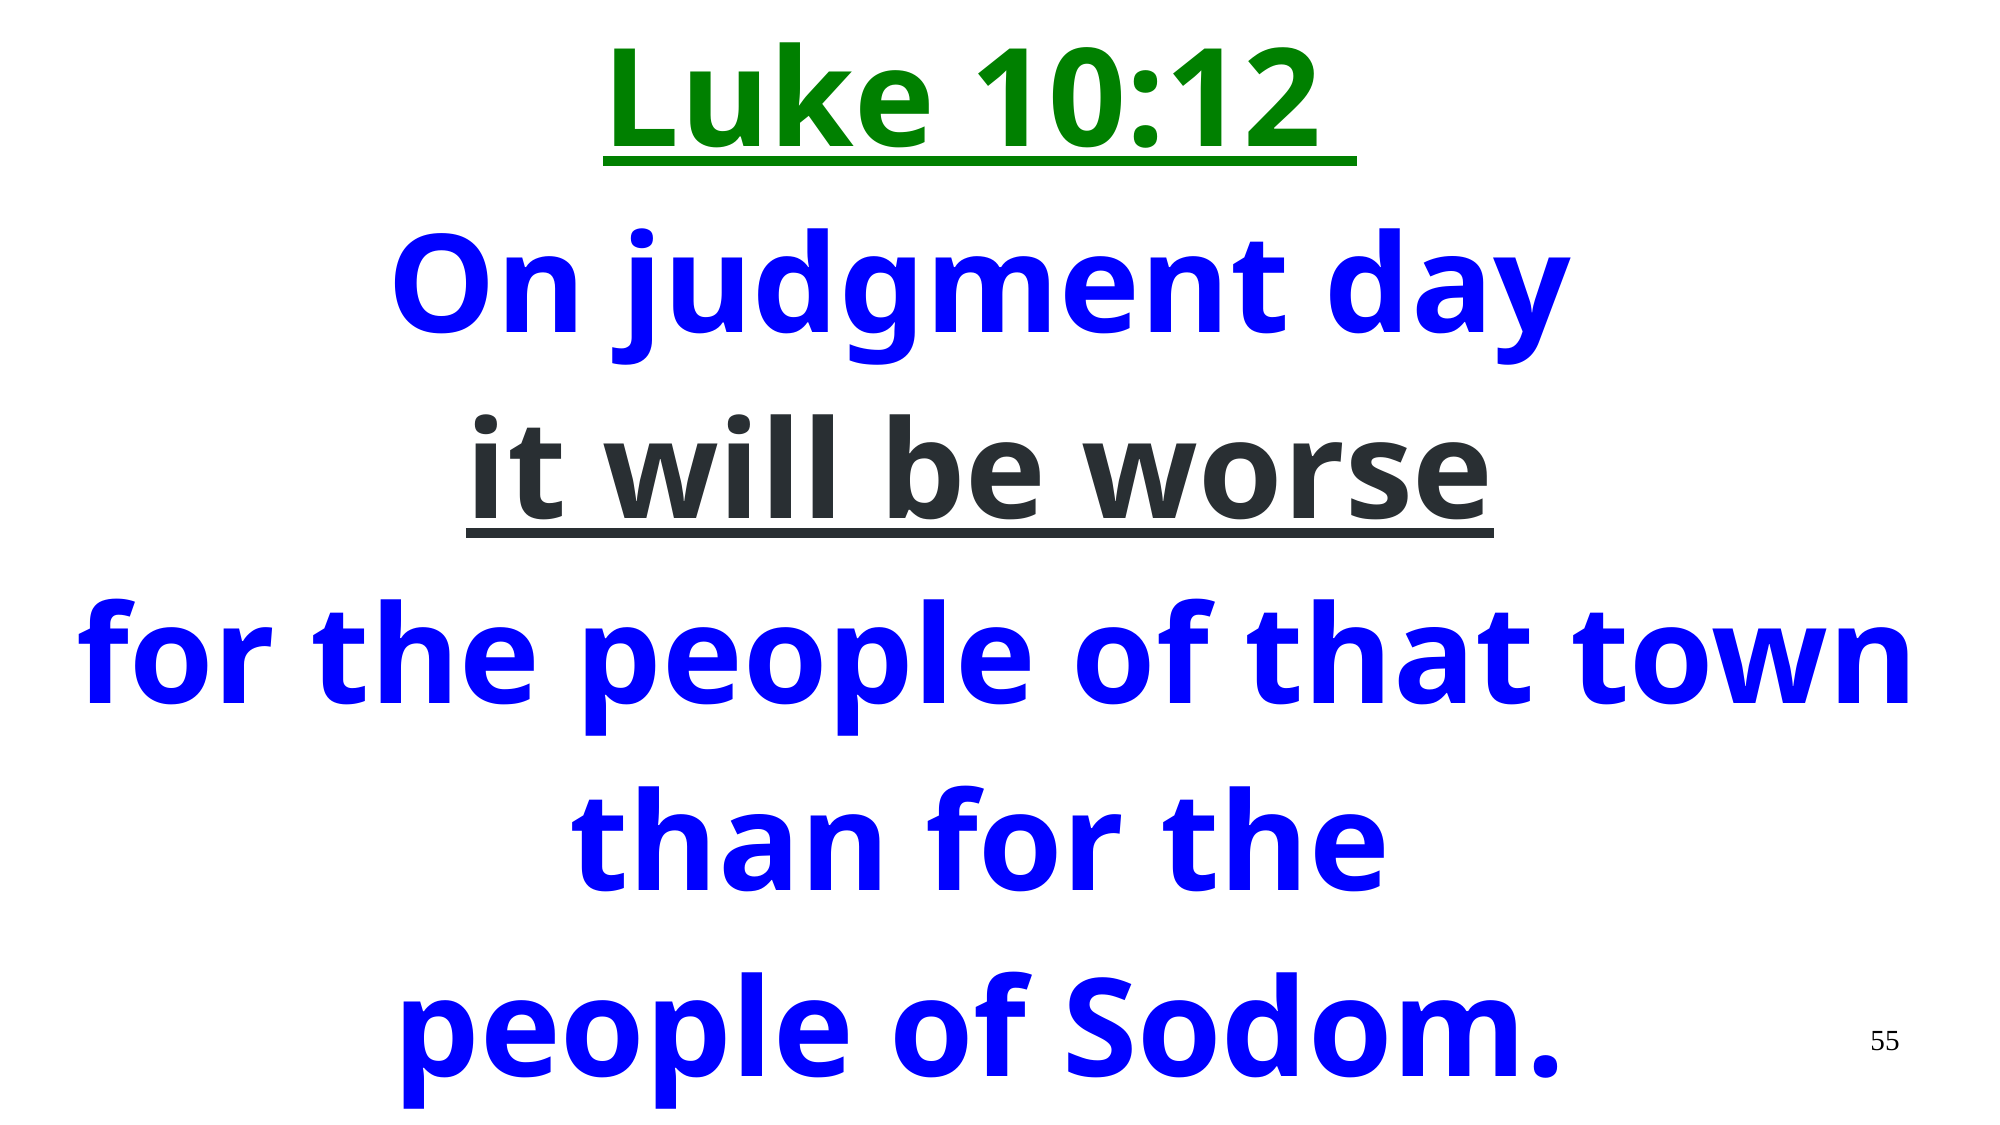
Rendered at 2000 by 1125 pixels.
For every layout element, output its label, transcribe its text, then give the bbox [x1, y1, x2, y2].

list Luke 10:12 On judgment day it will be worse for the people of that town than for the people of Sodom. [0, 0, 1996, 1123]
